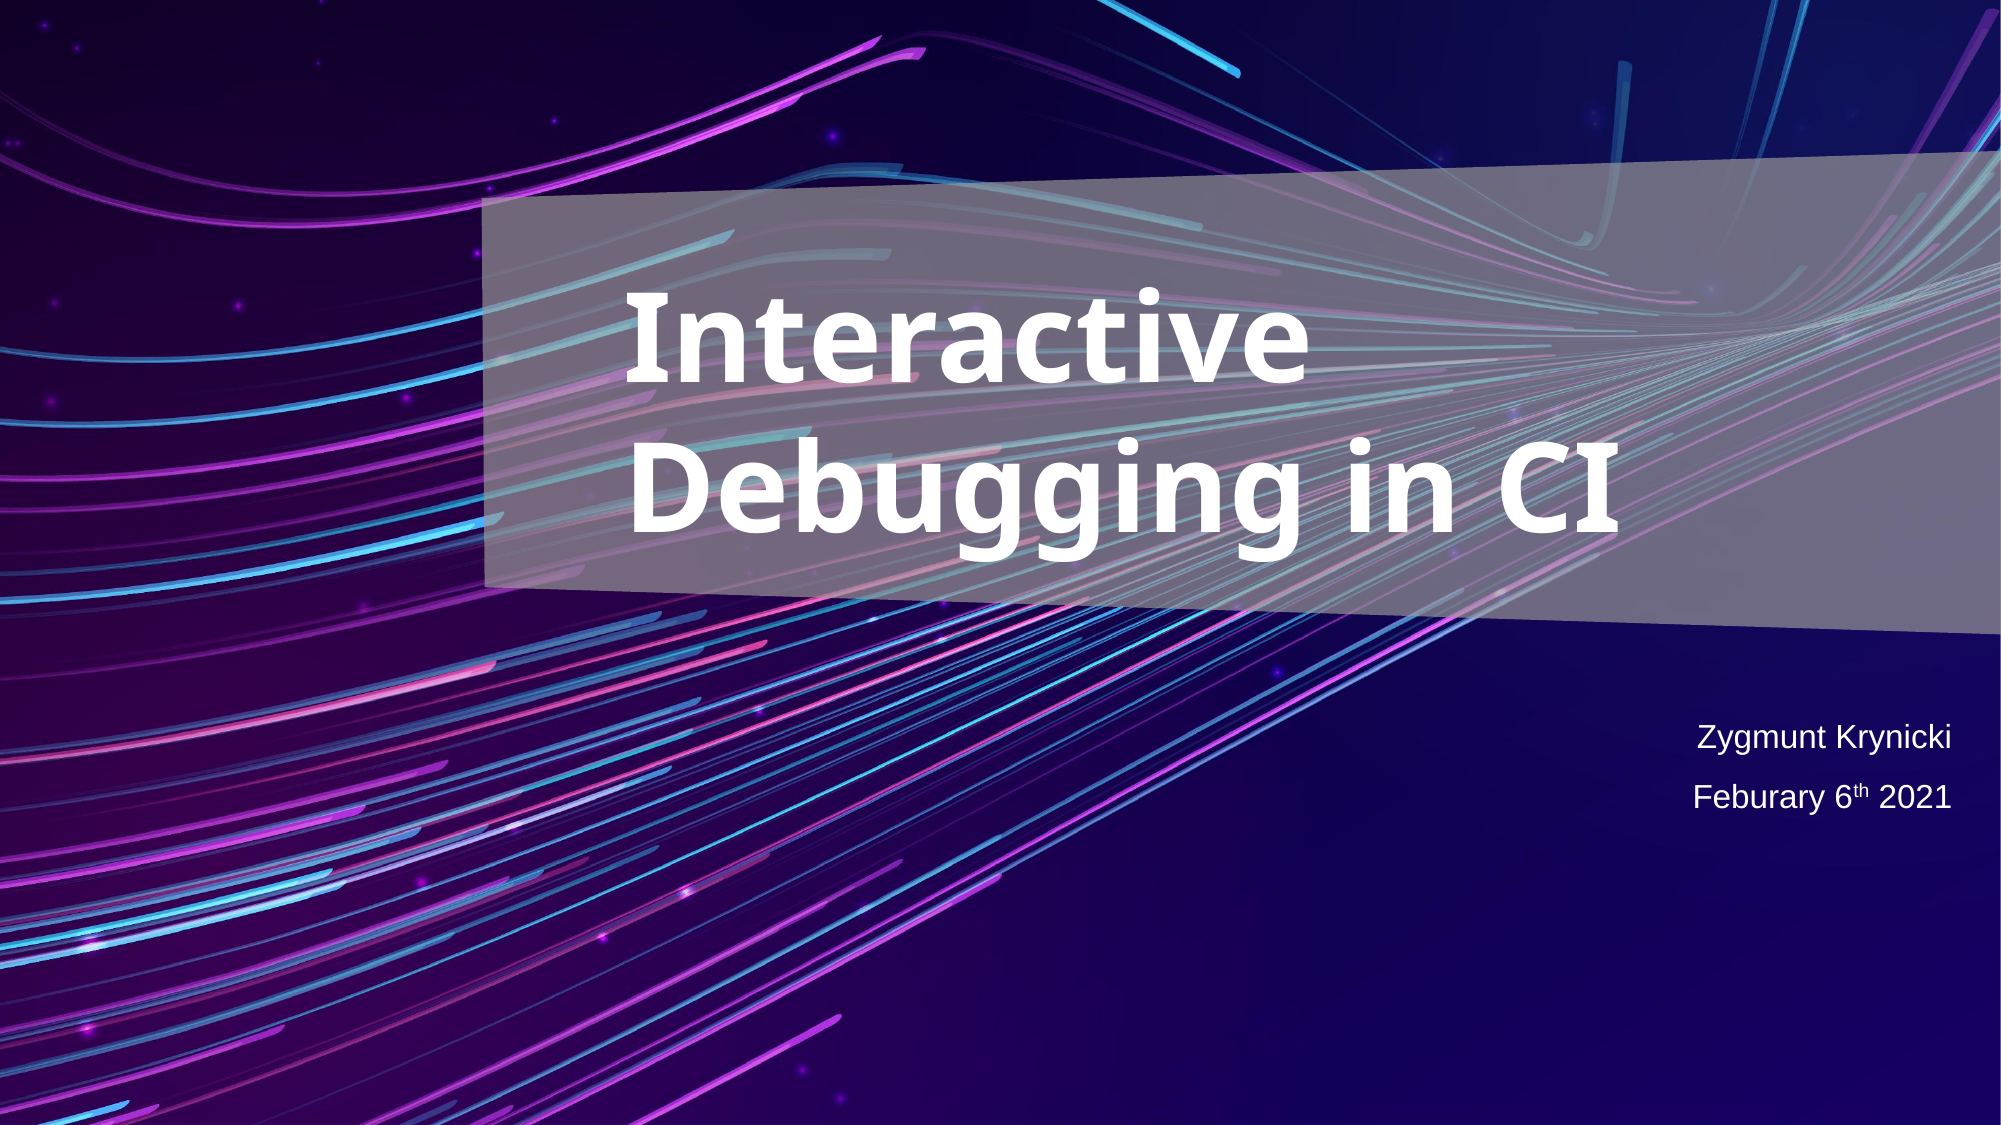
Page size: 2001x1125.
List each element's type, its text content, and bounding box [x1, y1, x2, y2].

text_box [481, 150, 2001, 635]
text_box Zygmunt Krynicki Feburary 6th 2021 [1497, 687, 1968, 823]
picture [0, 0, 2001, 1125]
text_box Interactive Debugging in CI [608, 250, 2001, 566]
